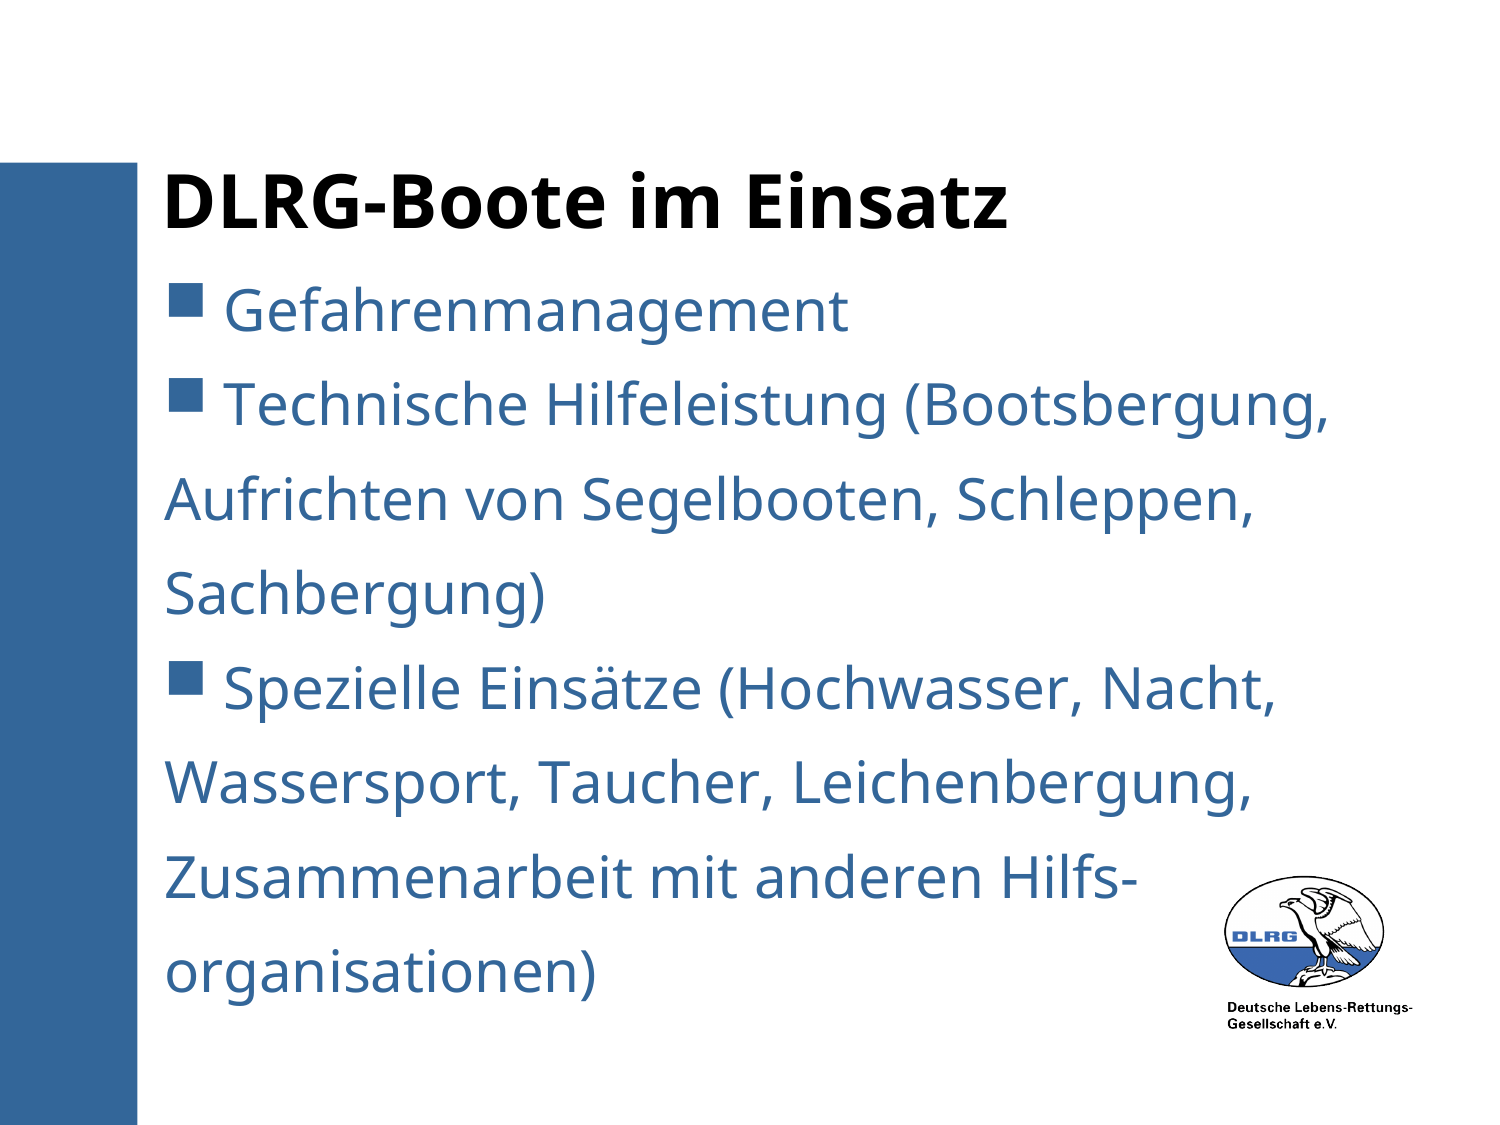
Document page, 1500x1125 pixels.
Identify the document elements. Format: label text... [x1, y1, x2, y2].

text_box Gefahrenmanagement Technische Hilfeleistung (Bootsbergung, Aufrichten von Segelbooten, Schleppen, Sachbergung) Spezielle Einsätze (Hochwasser, Nacht, Wassersport, Taucher, Leichenbergung, Zusammenarbeit mit anderen Hilfs- organisationen) [149, 241, 1460, 1036]
text_box DLRG-Boote im Einsatz [147, 138, 1440, 259]
